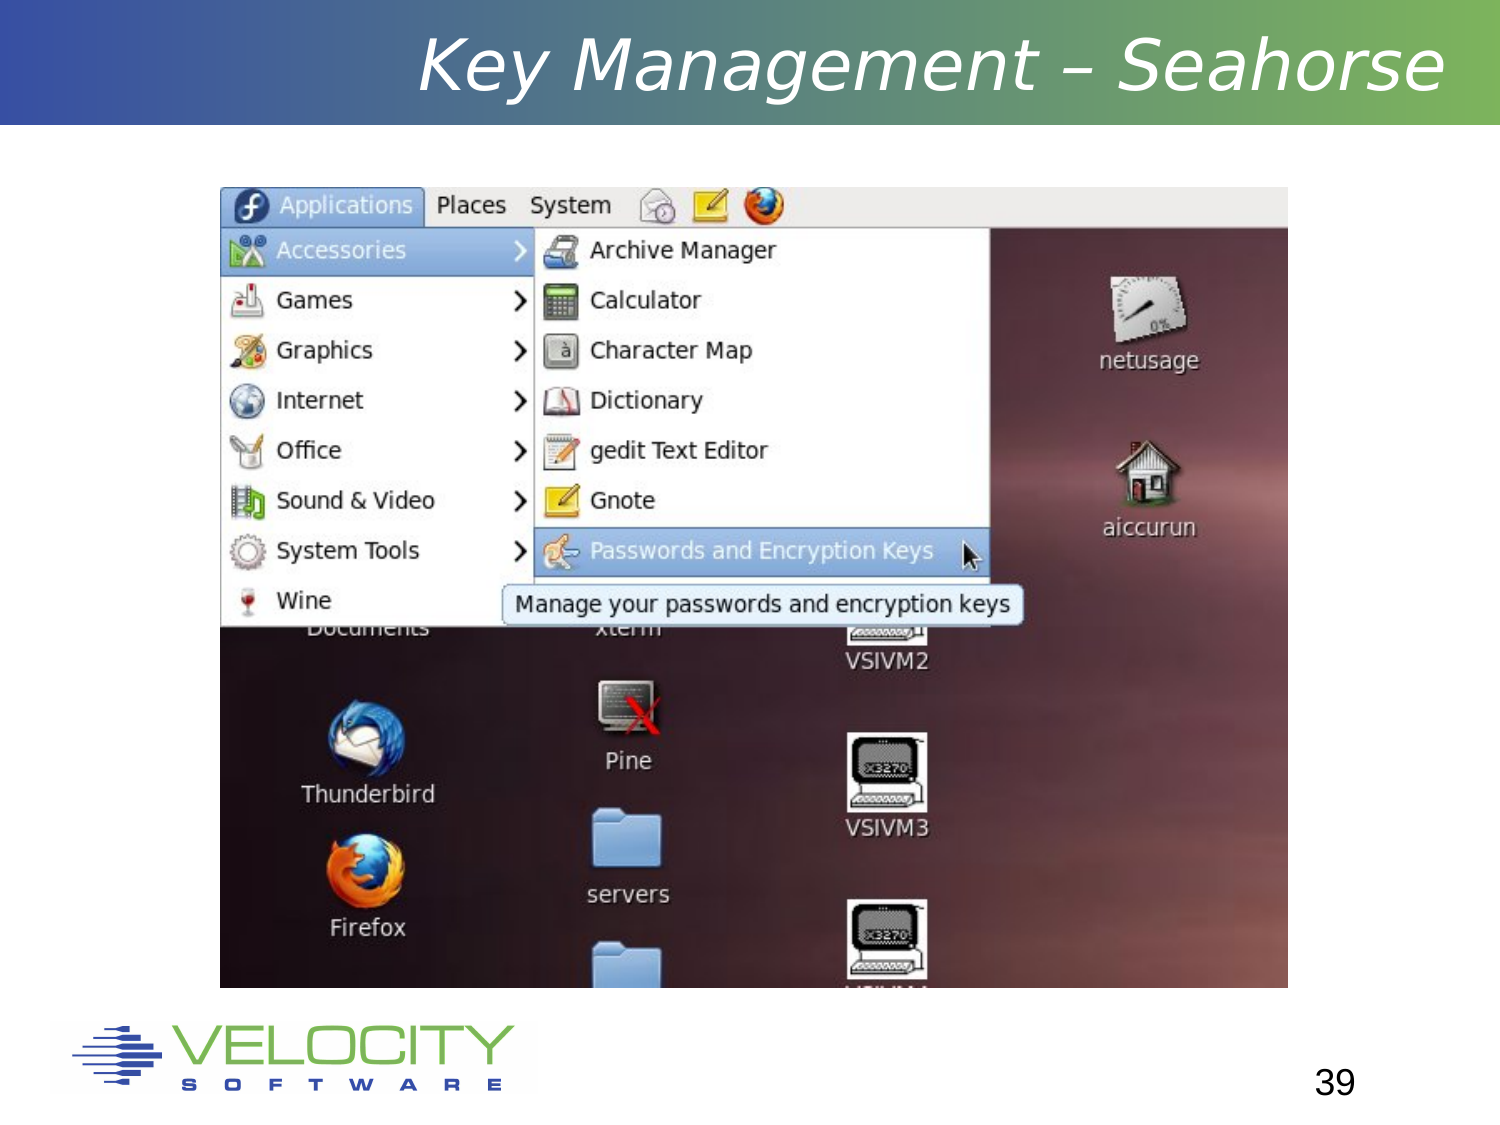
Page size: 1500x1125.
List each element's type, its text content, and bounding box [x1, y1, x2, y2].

picture [220, 187, 1288, 988]
title Key Management – Seahorse [62, 12, 1463, 113]
picture [50, 1021, 538, 1094]
